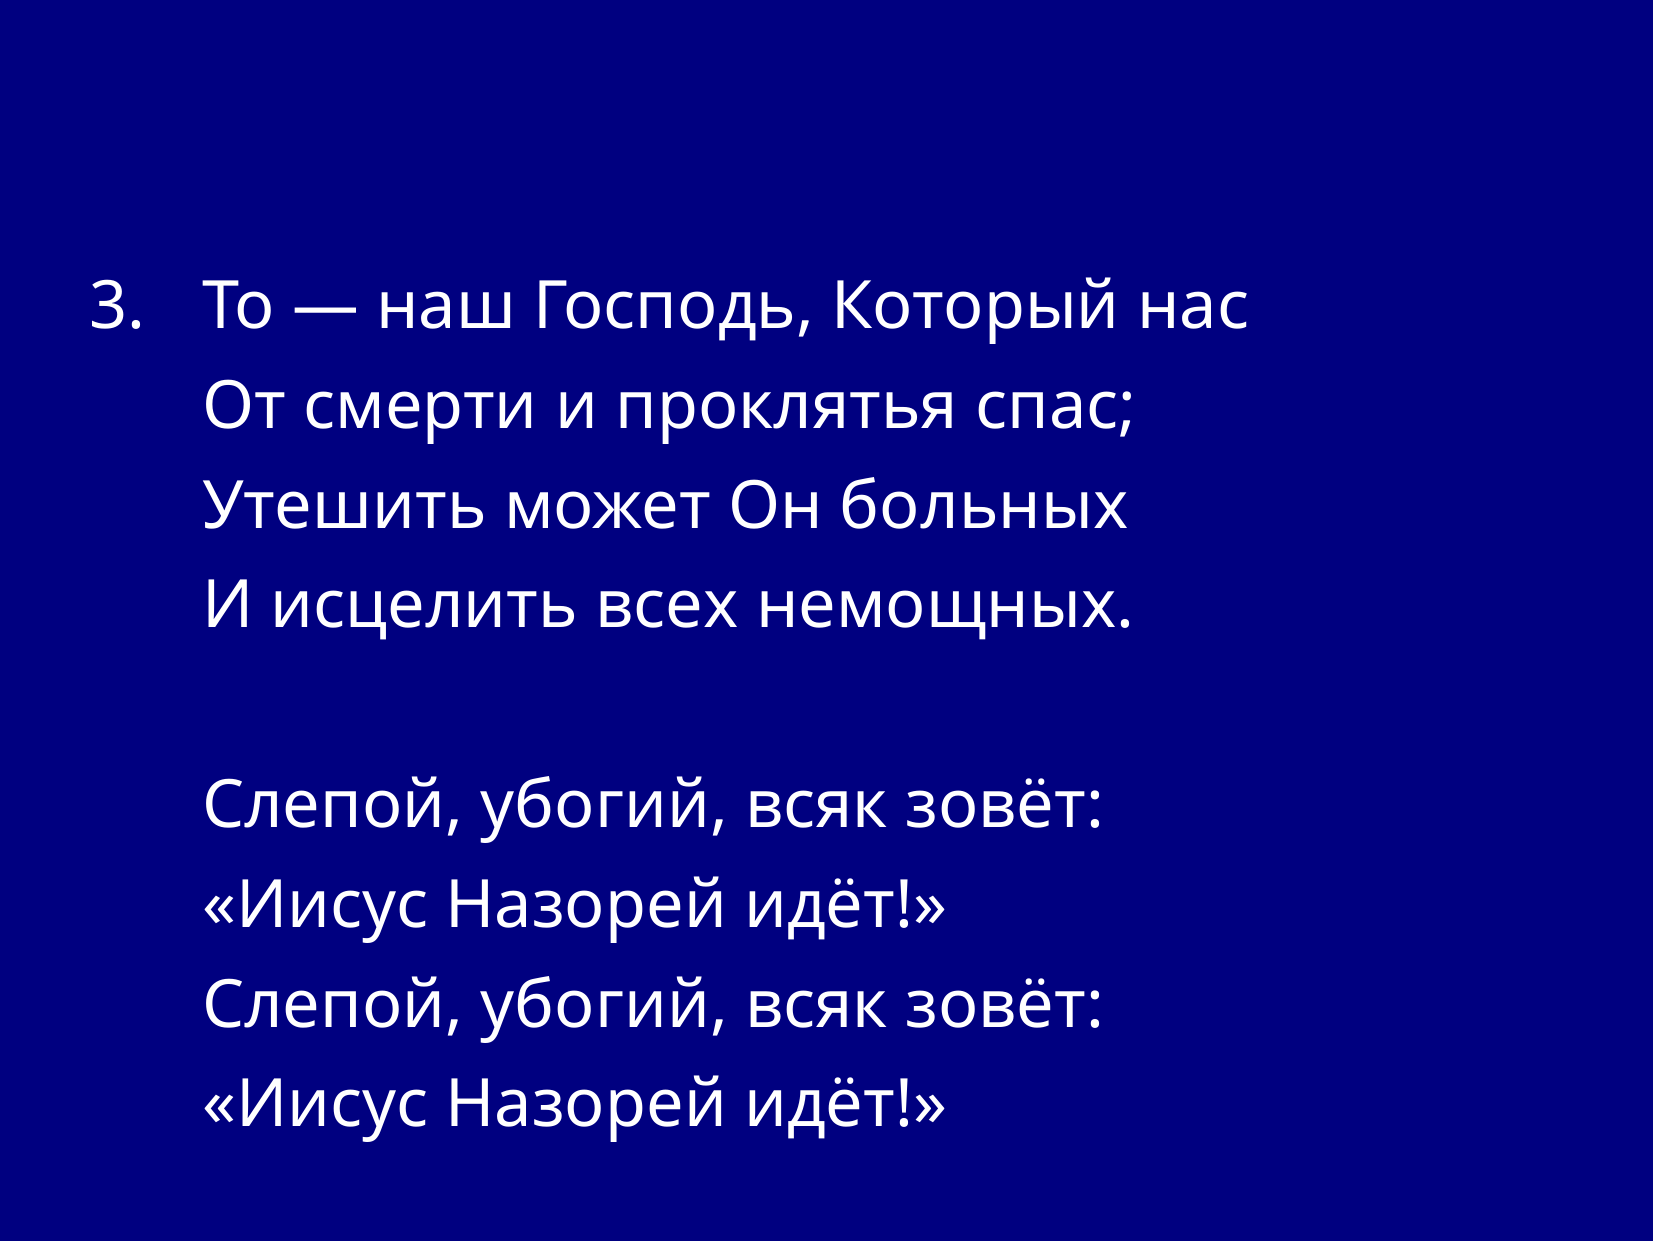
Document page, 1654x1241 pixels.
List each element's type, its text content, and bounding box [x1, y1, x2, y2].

text_box 3. То — наш Господь, Который нас От смерти и проклятья спас; Утешить может Он больных И исцелить всех немощных. Слепой, убогий, всяк зовёт: «Иисус Назорей идёт!» Слепой, убогий, всяк зовёт: «Иисус Назорей идёт!» [75, 150, 1576, 1163]
